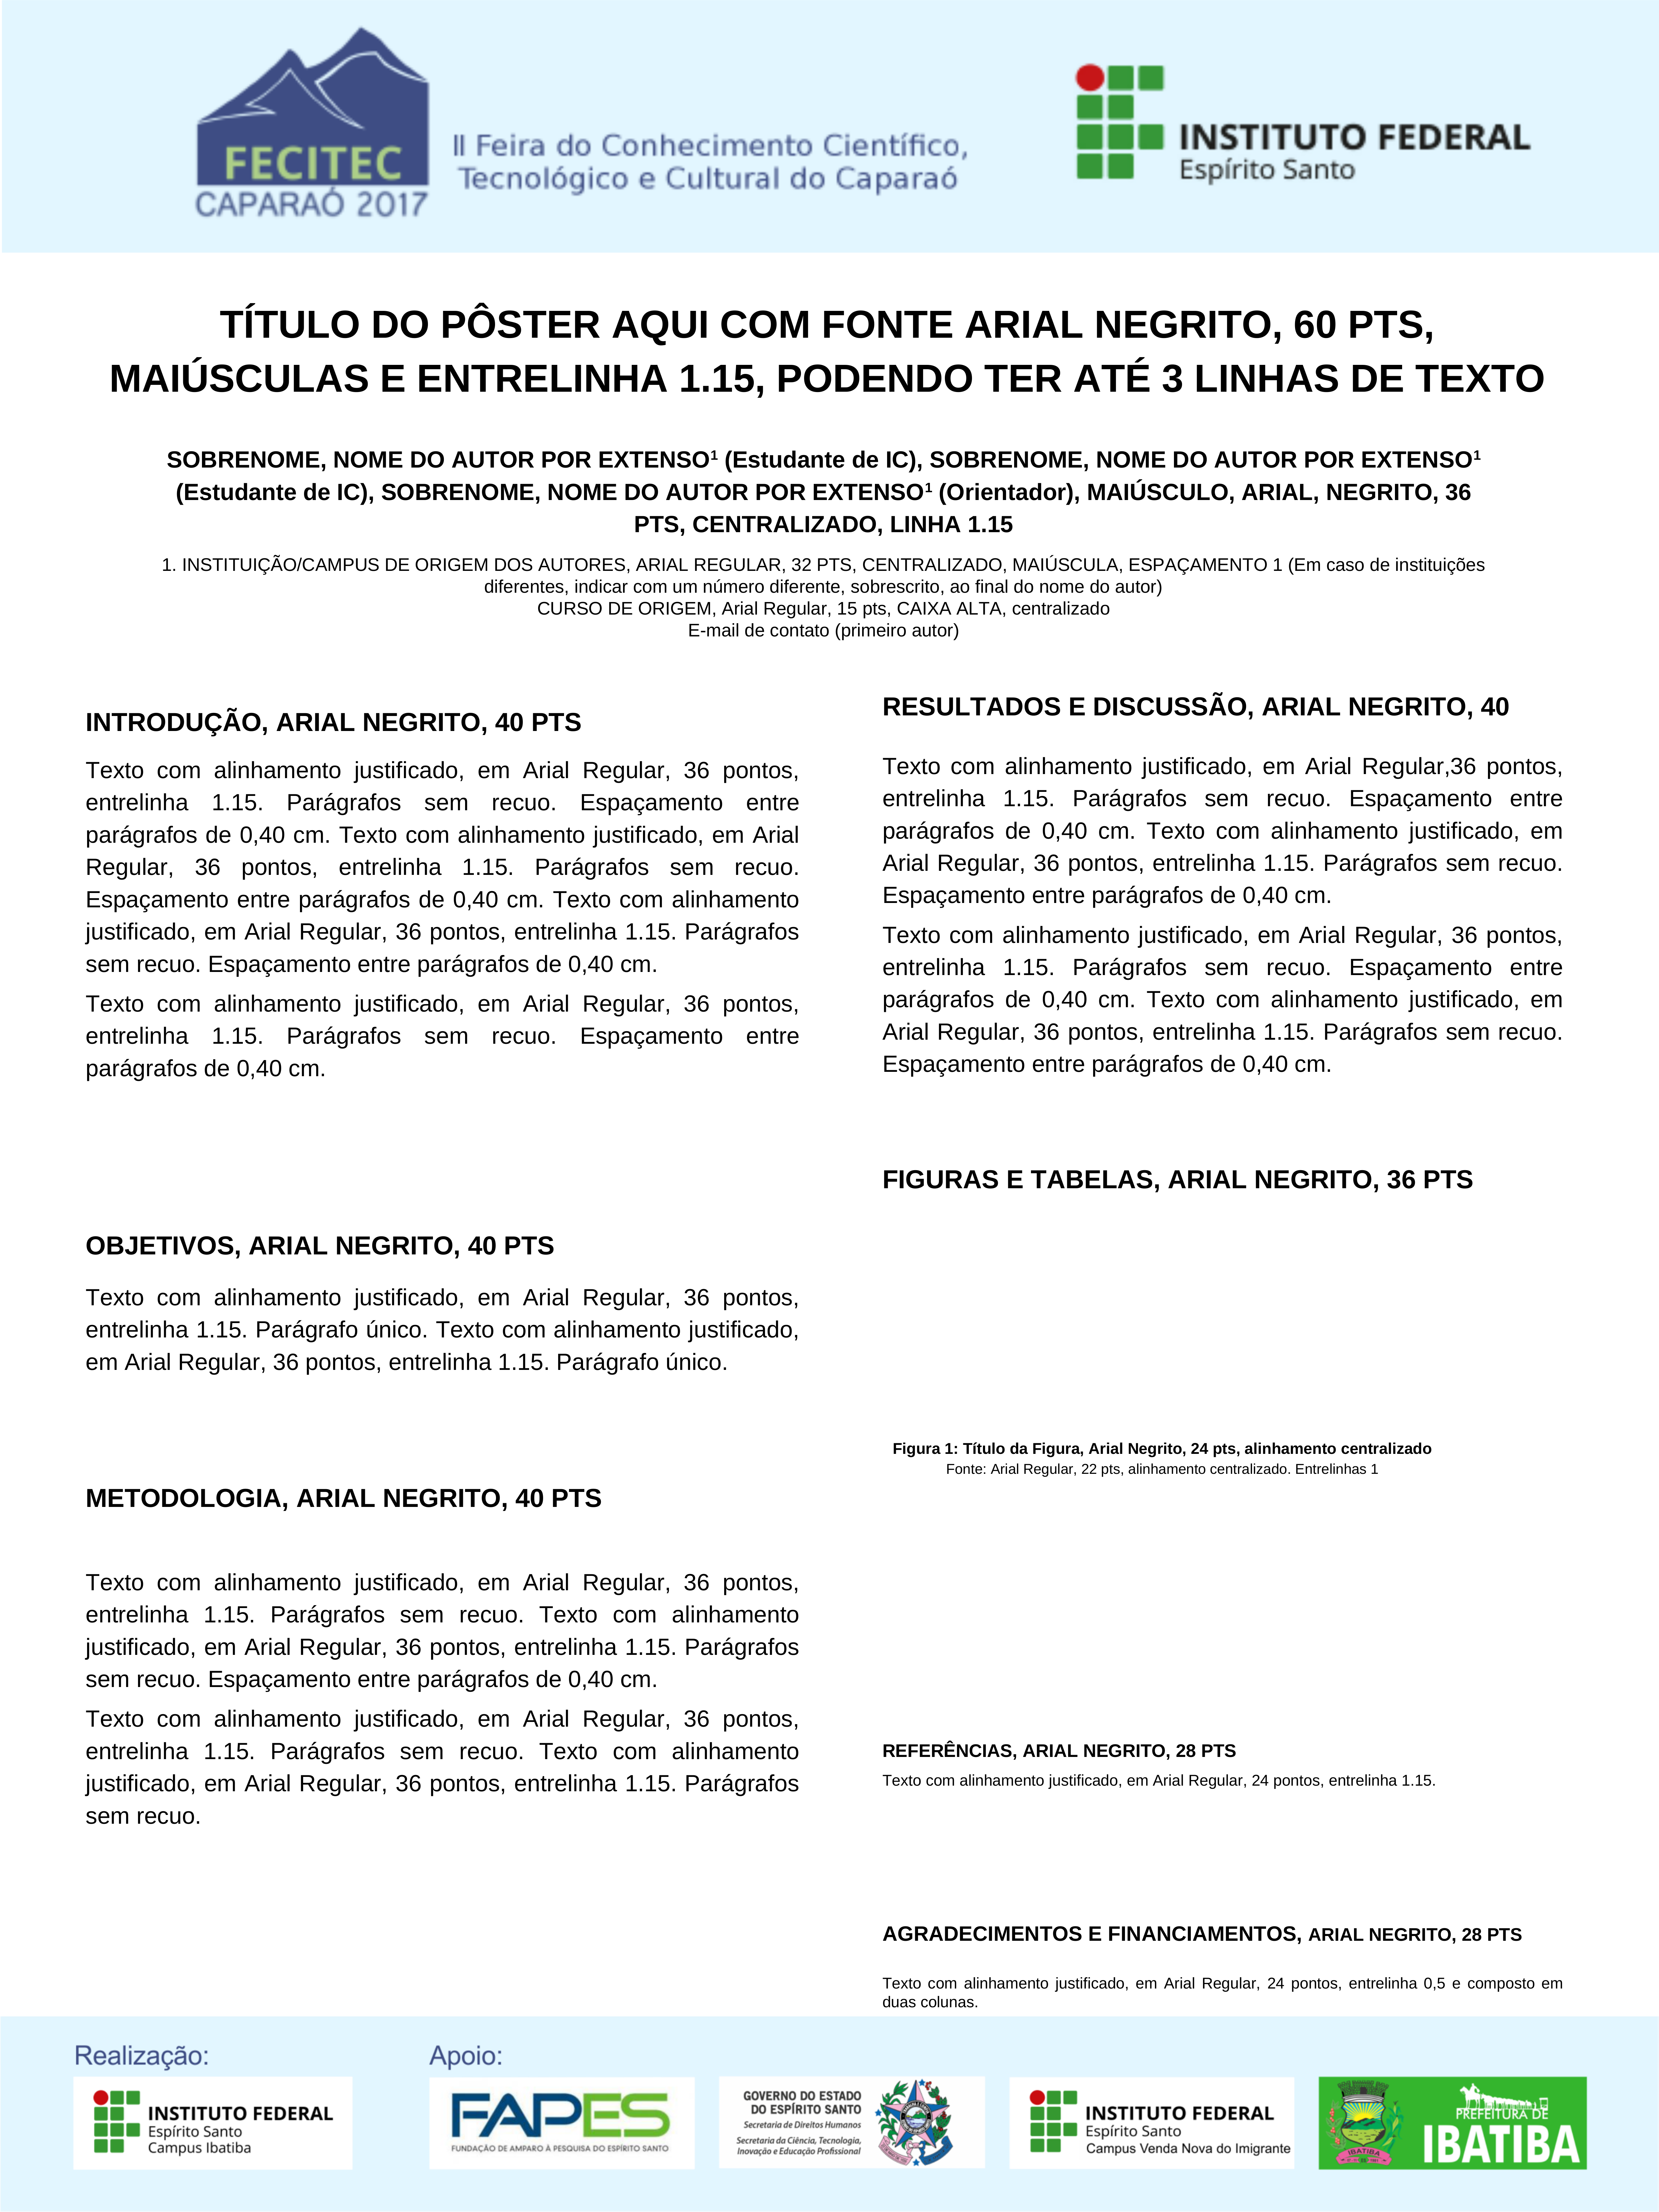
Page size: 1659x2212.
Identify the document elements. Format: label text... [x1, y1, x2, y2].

text_box Texto com alinhamento justificado, em Arial Regular, 36 pontos, entrelinha 1.15. Parágrafos sem recuo. Espaçamento entre parágrafos de 0,40 cm. Texto com alinhamento justificado, em Arial Regular, 36 pontos, entrelinha 1.15. Parágrafos sem recuo. Espaçamento entre parágrafos de 0,40 cm. Texto com alinhamento justificado, em Arial Regular, 36 pontos, entrelinha 1.15. Parágrafos sem recuo. Espaçamento entre parágrafos de 0,40 cm. Texto com alinhamento justificado, em Arial Regular, 36 pontos, entrelinha 1.15. Parágrafos sem recuo. Espaçamento entre parágrafos de 0,40 cm. [81, 748, 805, 1160]
text_box Figura 1: Título da Figura, Arial Negrito, 24 pts, alinhamento centralizado Fonte: Arial Regular, 22 pts, alinhamento centralizado. Entrelinhas 1 [878, 1433, 1448, 1496]
text_box OBJETIVOS, ARIAL NEGRITO, 40 PTS [81, 1210, 791, 1268]
text_box 1. INSTITUIÇÃO/CAMPUS DE ORIGEM DOS AUTORES, ARIAL REGULAR, 32 PTS, CENTRALIZADO, MAIÚSCULA, ESPAÇAMENTO 1 (Em caso de instituições diferentes, indicar com um número diferente, sobrescrito, ao final do nome do autor) CURSO DE ORIGEM, Arial Regular, 15 pts, CAIXA ALTA, centralizado E-mail de contato (primeiro autor) [147, 534, 1501, 659]
text_box REFERÊNCIAS, ARIAL NEGRITO, 28 PTS [878, 1725, 1537, 1765]
text_box FIGURAS E TABELAS, ARIAL NEGRITO, 36 PTS [878, 1160, 1537, 1217]
text_box AGRADECIMENTOS E FINANCIAMENTOS, ARIAL NEGRITO, 28 PTS [878, 1918, 1568, 1975]
text_box INTRODUÇÃO, ARIAL NEGRITO, 40 PTS [81, 687, 791, 744]
text_box METODOLOGIA, ARIAL NEGRITO, 40 PTS [81, 1479, 790, 1535]
text_box Texto com alinhamento justificado, em Arial Regular, 24 pontos, entrelinha 1.15. [878, 1765, 1556, 1857]
text_box TÍTULO DO PÔSTER AQUI COM FONTE ARIAL NEGRITO, 60 PTS, MAIÚSCULAS E ENTRELINHA 1.15, PODENDO TER ATÉ 3 LINHAS DE TEXTO [81, 246, 1574, 445]
text_box Texto com alinhamento justificado, em Arial Regular, 36 pontos, entrelinha 1.15. Parágrafo único. Texto com alinhamento justificado, em Arial Regular, 36 pontos, entrelinha 1.15. Parágrafo único. [81, 1275, 805, 1389]
text_box SOBRENOME, NOME DO AUTOR POR EXTENSO1 (Estudante de IC), SOBRENOME, NOME DO AUTOR POR EXTENSO1 (Estudante de IC), SOBRENOME, NOME DO AUTOR POR EXTENSO1 (Orientador), MAIÚSCULO, ARIAL, NEGRITO, 36 PTS, CENTRALIZADO, LINHA 1.15 [147, 423, 1501, 534]
picture [0, 0, 1659, 2212]
text_box RESULTADOS E DISCUSSÃO, ARIAL NEGRITO, 40 [878, 687, 1574, 744]
text_box Texto com alinhamento justificado, em Arial Regular, 36 pontos, entrelinha 1.15. Parágrafos sem recuo. Texto com alinhamento justificado, em Arial Regular, 36 pontos, entrelinha 1.15. Parágrafos sem recuo. Espaçamento entre parágrafos de 0,40 cm. Texto com alinhamento justificado, em Arial Regular, 36 pontos, entrelinha 1.15. Parágrafos sem recuo. Texto com alinhamento justificado, em Arial Regular, 36 pontos, entrelinha 1.15. Parágrafos sem recuo. [81, 1560, 805, 2015]
text_box Texto com alinhamento justificado, em Arial Regular, 24 pontos, entrelinha 0,5 e composto em duas colunas. [878, 1975, 1568, 2050]
text_box Texto com alinhamento justificado, em Arial Regular,36 pontos, entrelinha 1.15. Parágrafos sem recuo. Espaçamento entre parágrafos de 0,40 cm. Texto com alinhamento justificado, em Arial Regular, 36 pontos, entrelinha 1.15. Parágrafos sem recuo. Espaçamento entre parágrafos de 0,40 cm. Texto com alinhamento justificado, em Arial Regular, 36 pontos, entrelinha 1.15. Parágrafos sem recuo. Espaçamento entre parágrafos de 0,40 cm. Texto com alinhamento justificado, em Arial Regular, 36 pontos, entrelinha 1.15. Parágrafos sem recuo. Espaçamento entre parágrafos de 0,40 cm. [878, 744, 1568, 1118]
